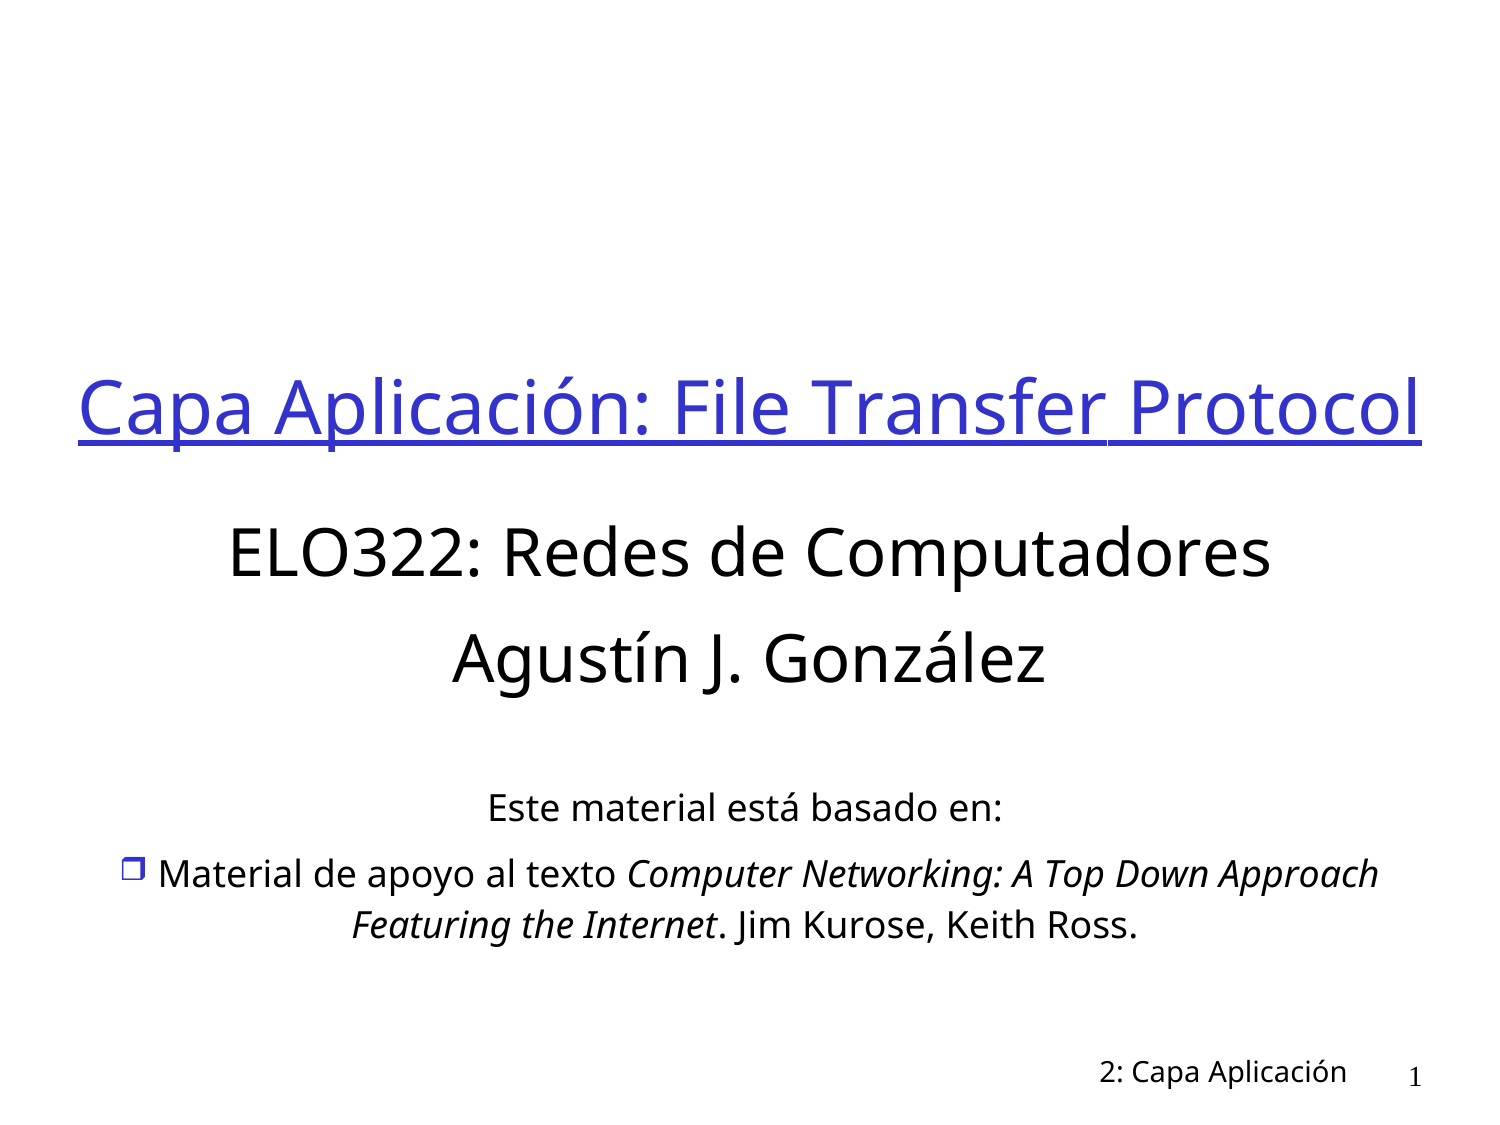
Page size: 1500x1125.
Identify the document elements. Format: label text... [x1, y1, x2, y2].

subtitle ELO322: Redes de Computadores Agustín J. González Este material está basado en: Material de apoyo al texto Computer Networking: A Top Down Approach Featuring the Internet. Jim Kurose, Keith Ross. [75, 487, 1426, 968]
title Capa Aplicación: File Transfer Protocol [75, 323, 1426, 487]
